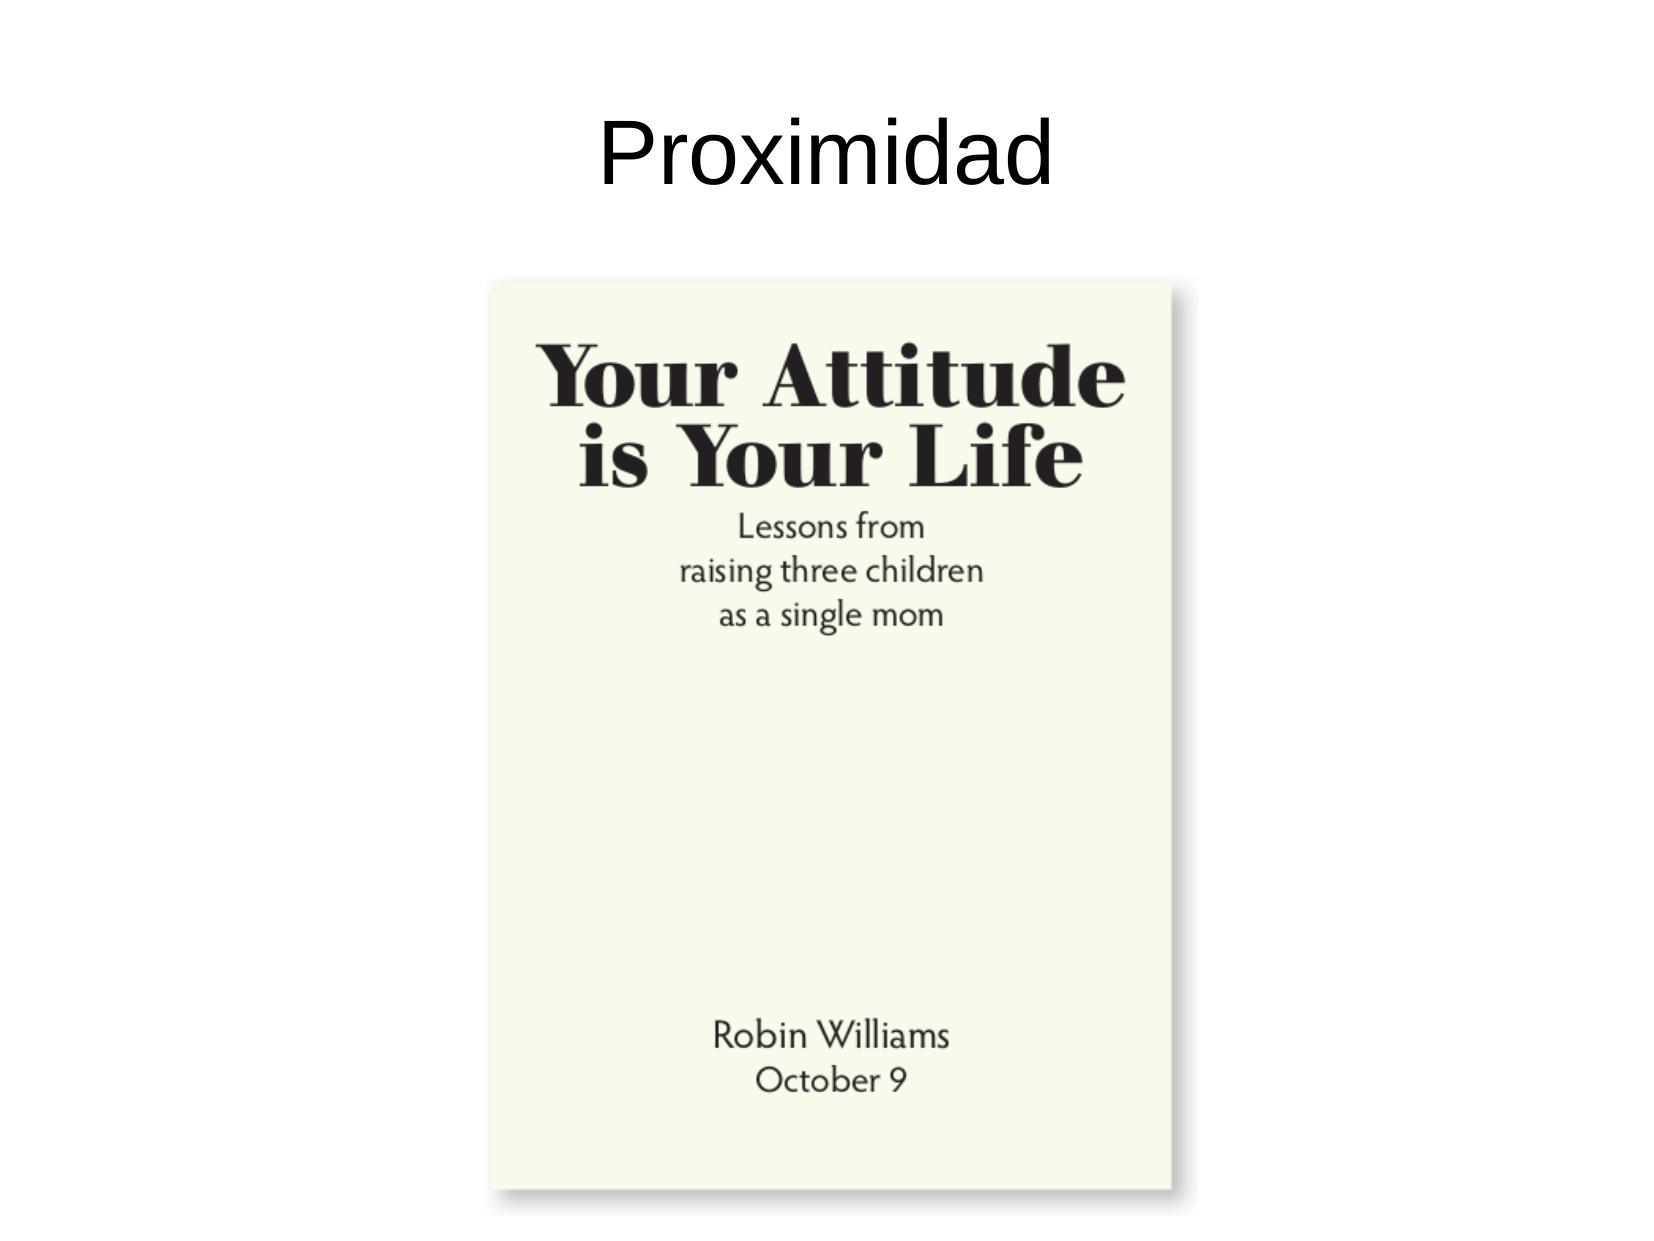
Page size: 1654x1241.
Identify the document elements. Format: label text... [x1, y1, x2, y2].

title Proximidad [82, 49, 1571, 257]
picture [484, 273, 1198, 1216]
